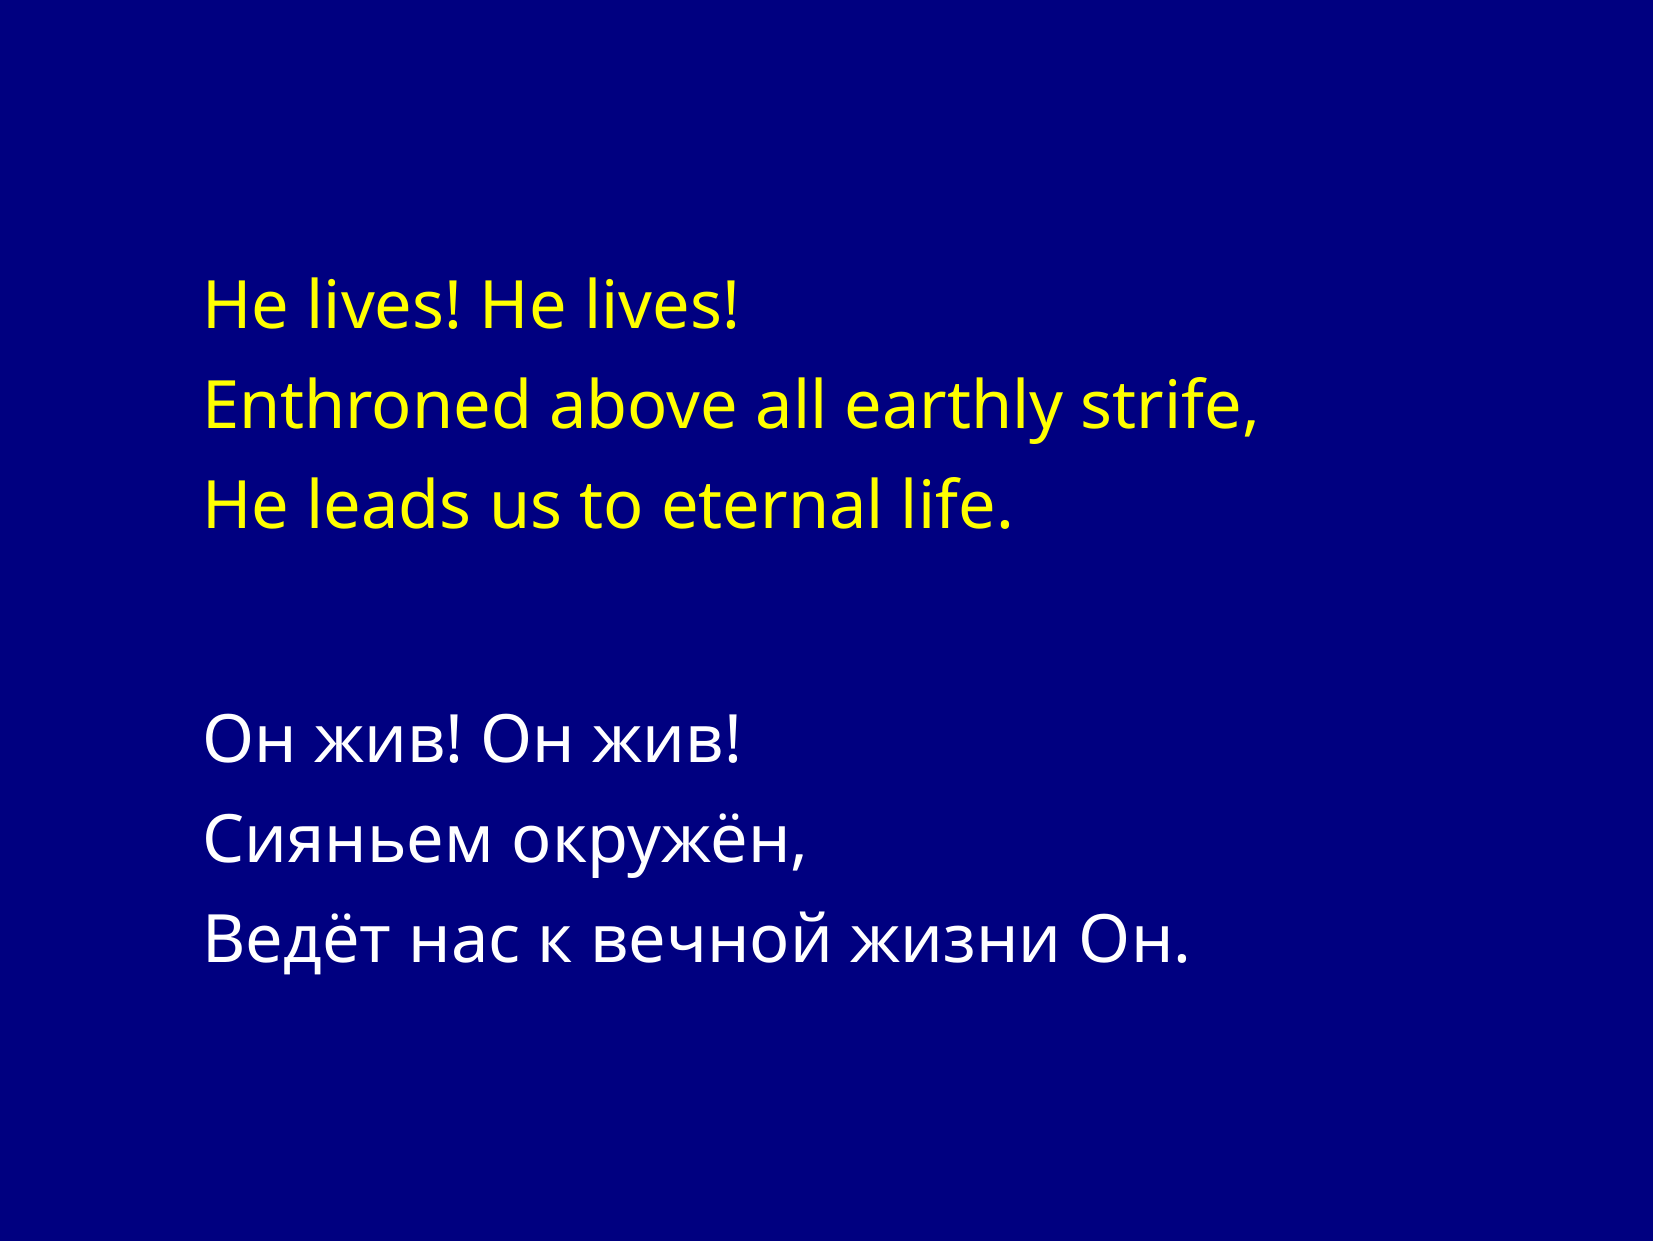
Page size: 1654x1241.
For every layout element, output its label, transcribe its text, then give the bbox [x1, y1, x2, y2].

text_box Он жив! Он жив! Сияньем окружён, Ведёт нас к вечной жизни Он. [75, 675, 1576, 1163]
text_box He lives! He lives! Enthroned above all earthly strife, He leads us to eternal life. [75, 150, 1576, 638]
